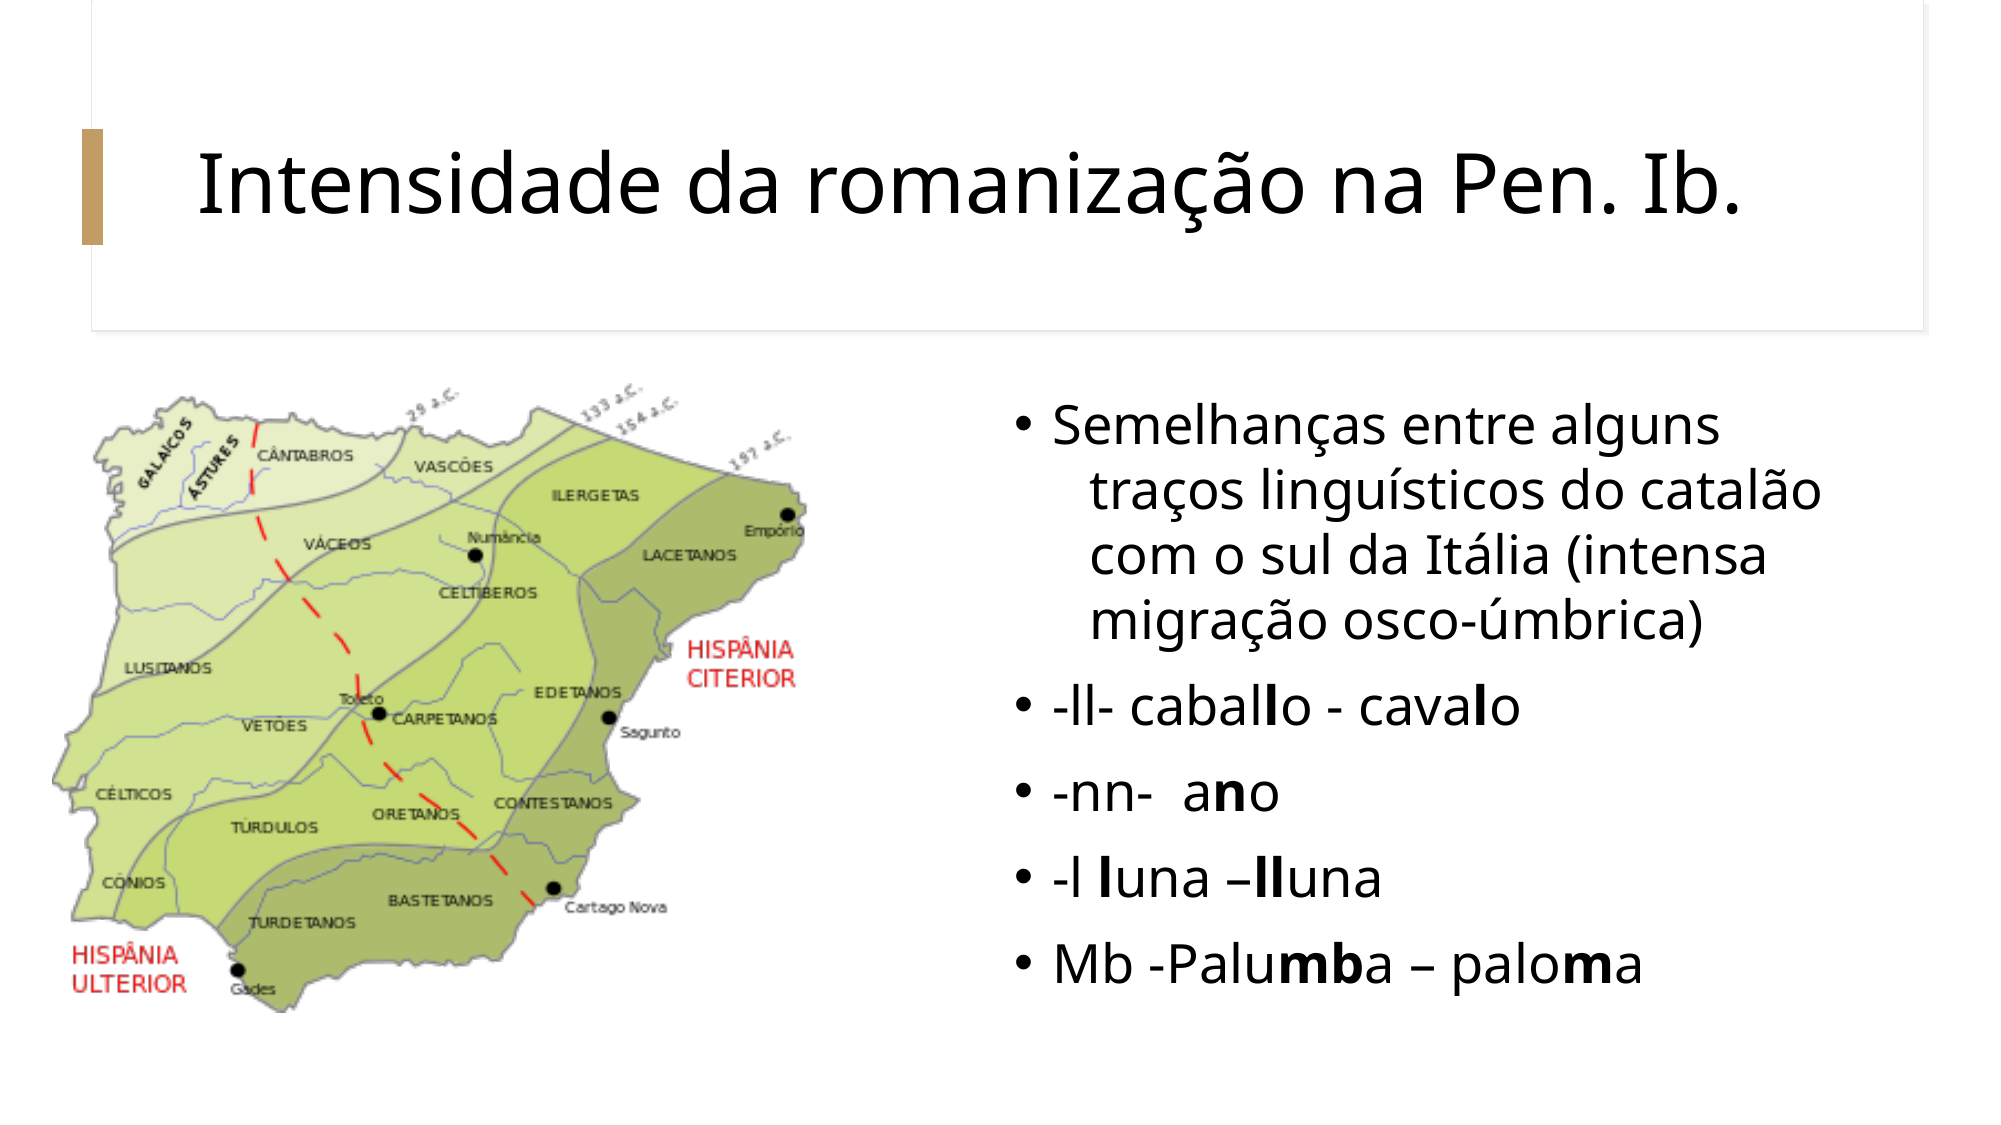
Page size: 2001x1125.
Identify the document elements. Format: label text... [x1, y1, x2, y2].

title Intensidade da romanização na Pen. Ib. [183, 90, 1852, 284]
picture [52, 382, 827, 1013]
list Semelhanças entre alguns traços linguísticos do catalão com o sul da Itália (intensa migração osco-úmbrica) -ll- caballo - cavalo -nn- ano -l luna –lluna Mb -Palumba – paloma [999, 382, 1851, 1013]
